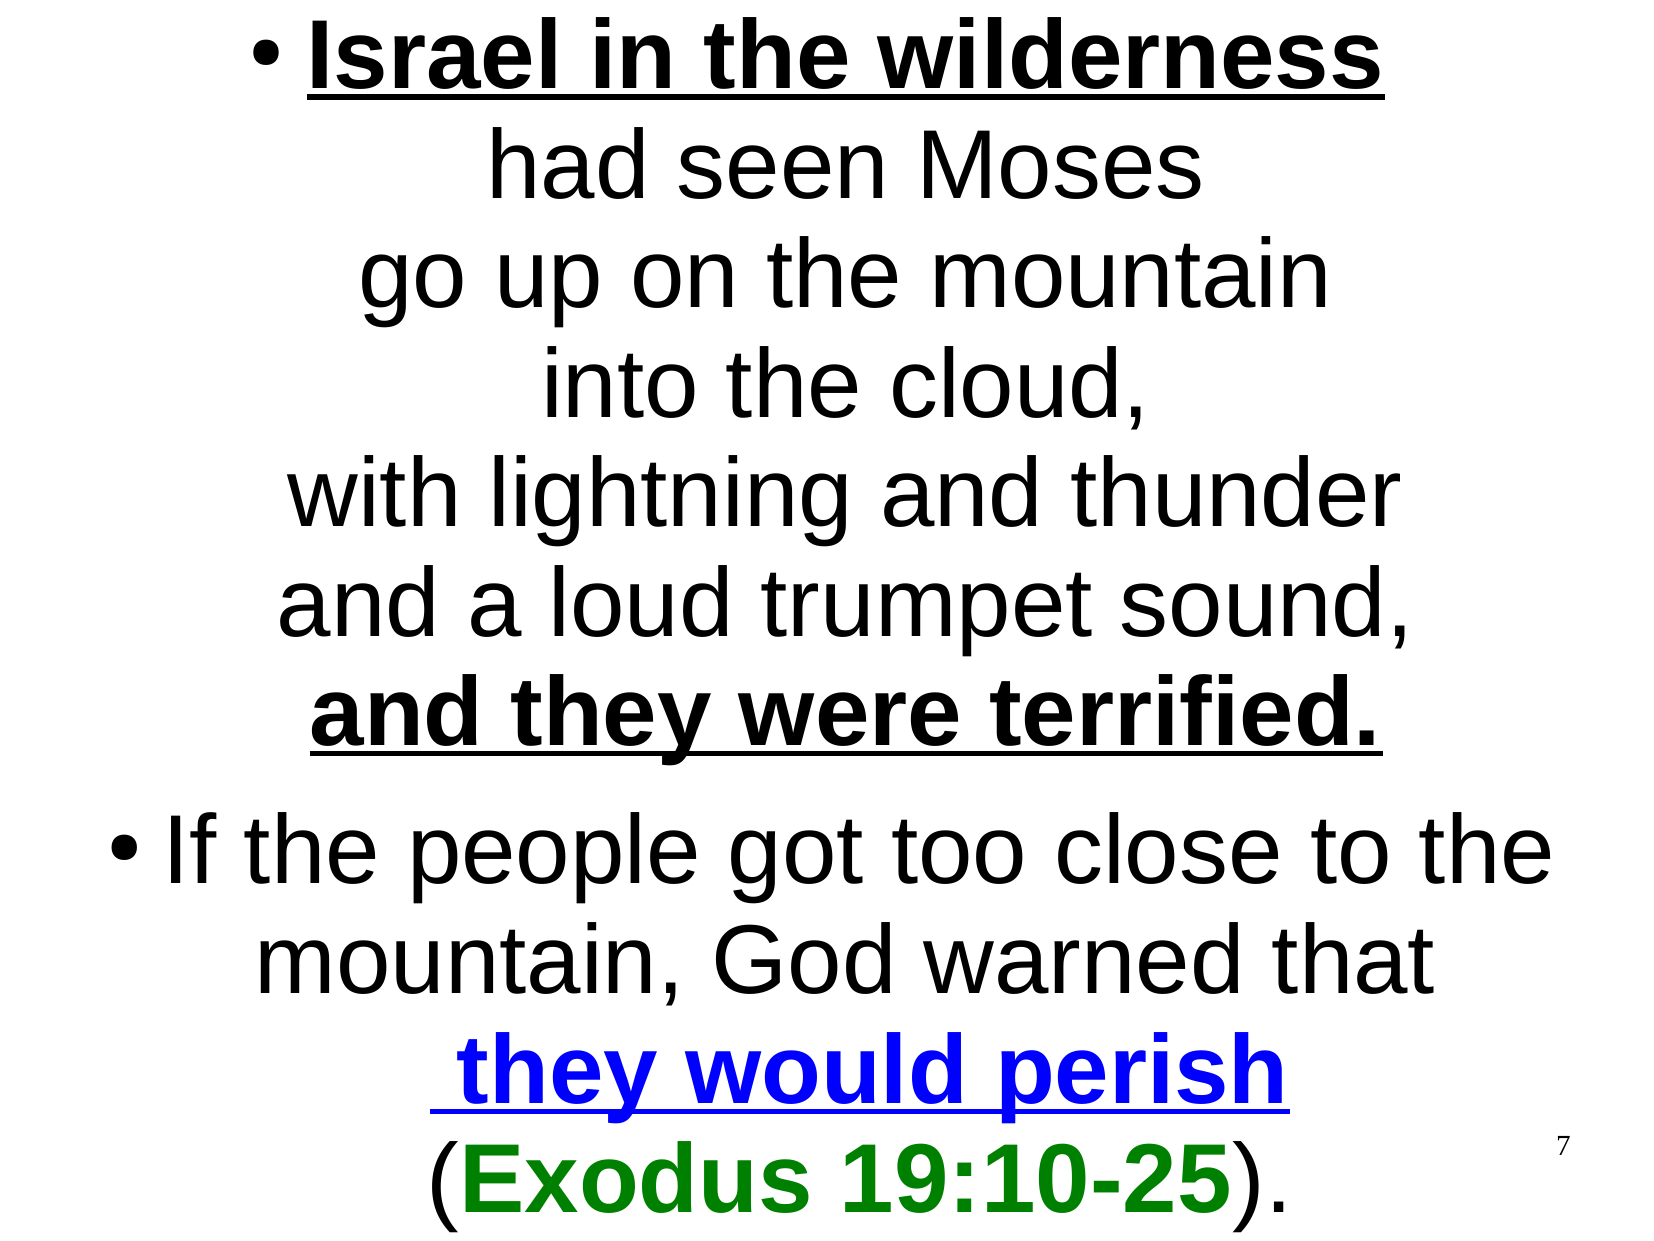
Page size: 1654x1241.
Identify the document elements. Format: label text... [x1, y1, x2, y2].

list Israel in the wilderness had seen Moses go up on the mountain into the cloud, with lightning and thunder and a loud trumpet sound, and they were terrified. If the people got too close to the mountain, God warned that they would perish (Exodus 19:10-25). [0, 0, 1651, 1238]
